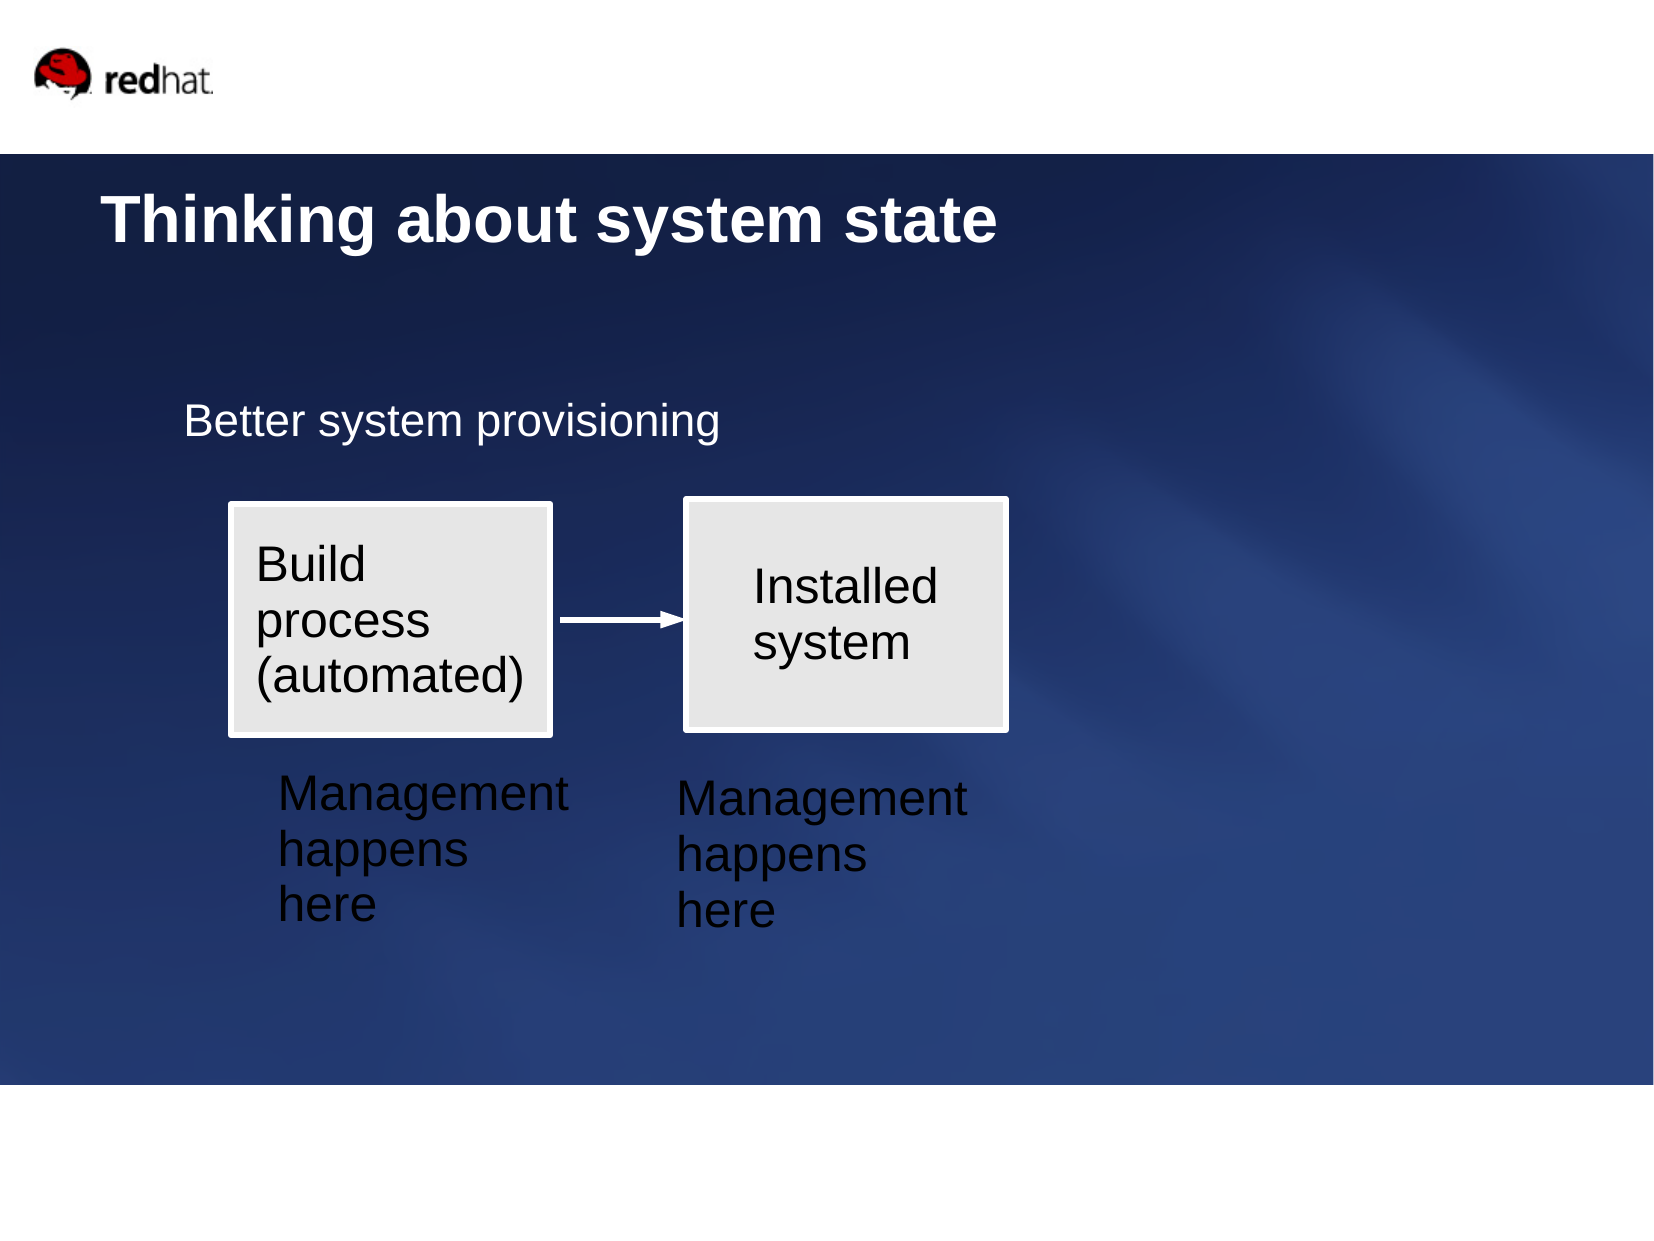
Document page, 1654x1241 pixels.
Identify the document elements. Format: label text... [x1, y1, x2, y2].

list Better system provisioning [183, 395, 830, 464]
picture [33, 46, 213, 108]
text_box Management happens here [676, 770, 969, 994]
text_box Management happens here [277, 765, 570, 988]
text_box Installed system [686, 498, 1006, 730]
picture [0, 154, 1654, 1085]
text_box Build process (automated) [230, 504, 551, 736]
title Thinking about system state [100, 164, 1506, 275]
